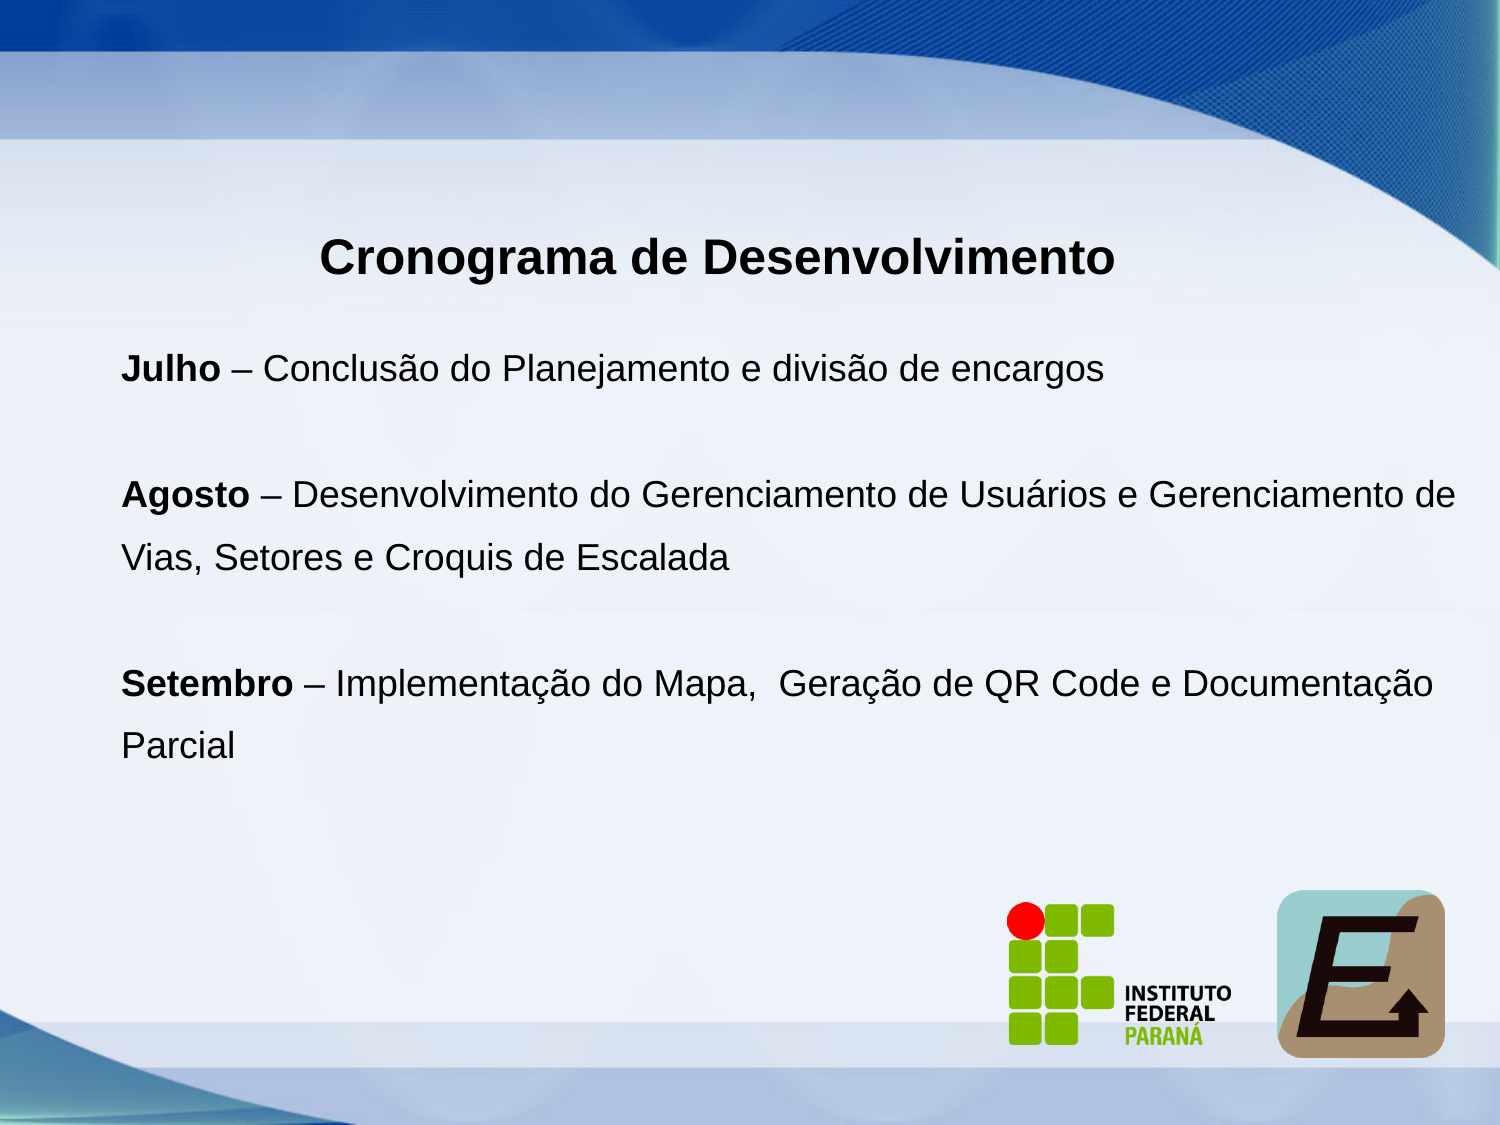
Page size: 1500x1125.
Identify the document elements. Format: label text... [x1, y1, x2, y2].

text_box Cronograma de Desenvolvimento [304, 187, 1219, 293]
picture [0, 0, 1500, 1125]
text_box Julho – Conclusão do Planejamento e divisão de encargos Agosto – Desenvolvimento do Gerenciamento de Usuários e Gerenciamento de Vias, Setores e Croquis de Escalada Setembro – Implementação do Mapa, Geração de QR Code e Documentação Parcial [106, 318, 1477, 943]
